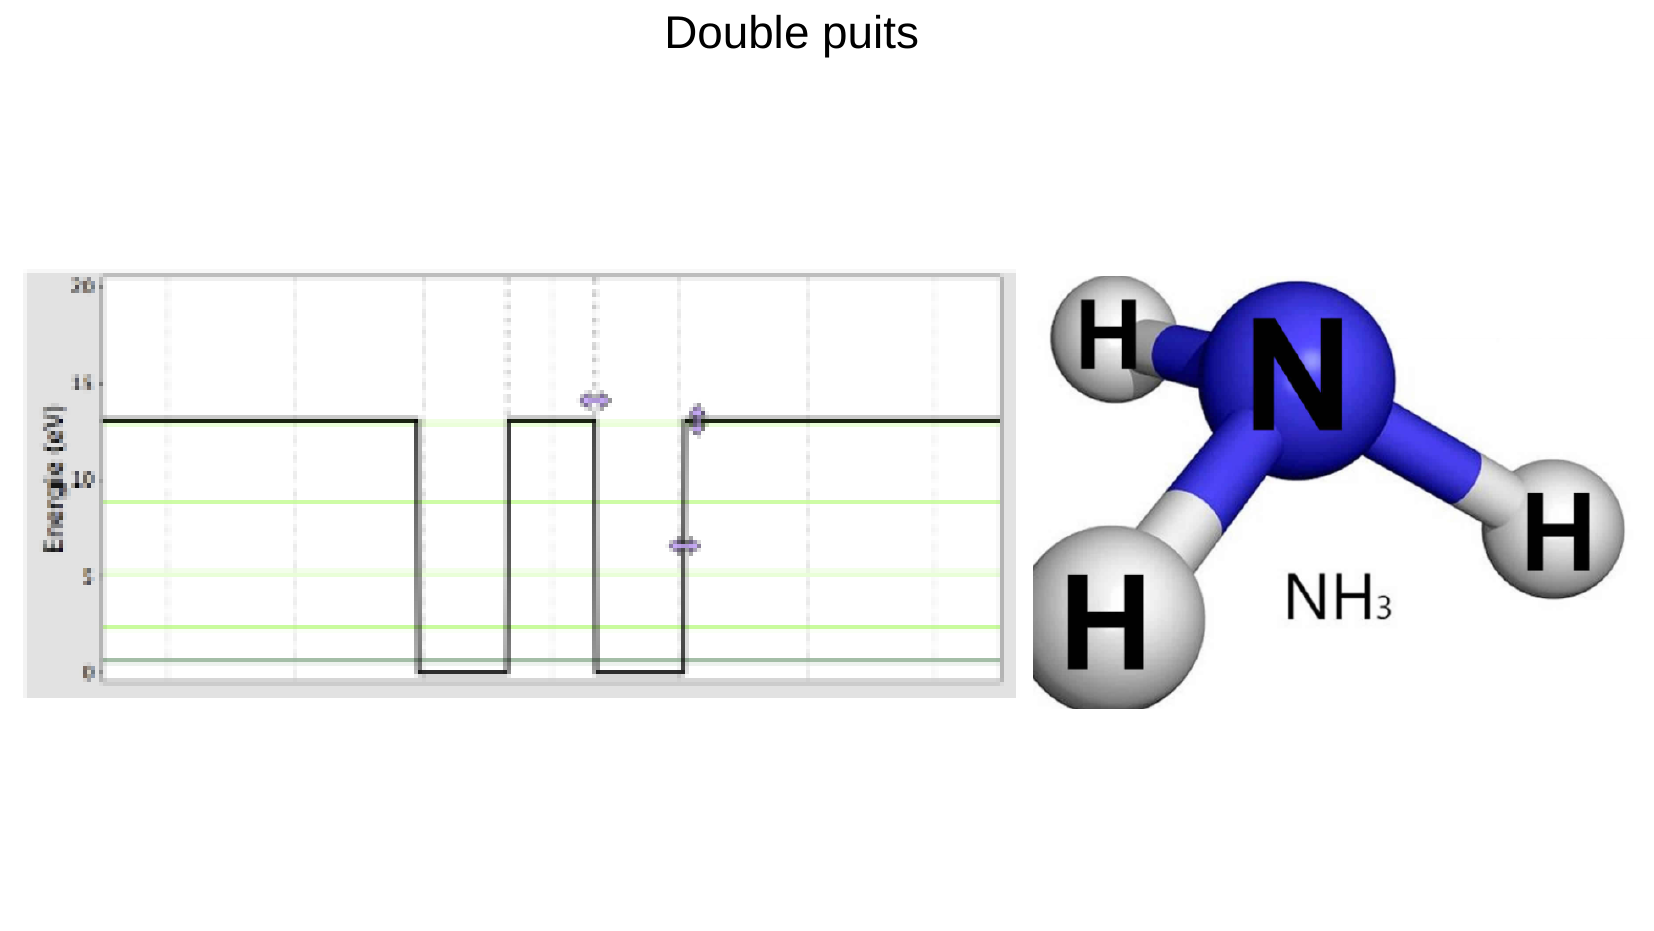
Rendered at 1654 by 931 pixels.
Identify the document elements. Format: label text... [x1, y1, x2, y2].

text_box Double puits [649, 0, 1241, 118]
picture [7, 233, 1654, 739]
